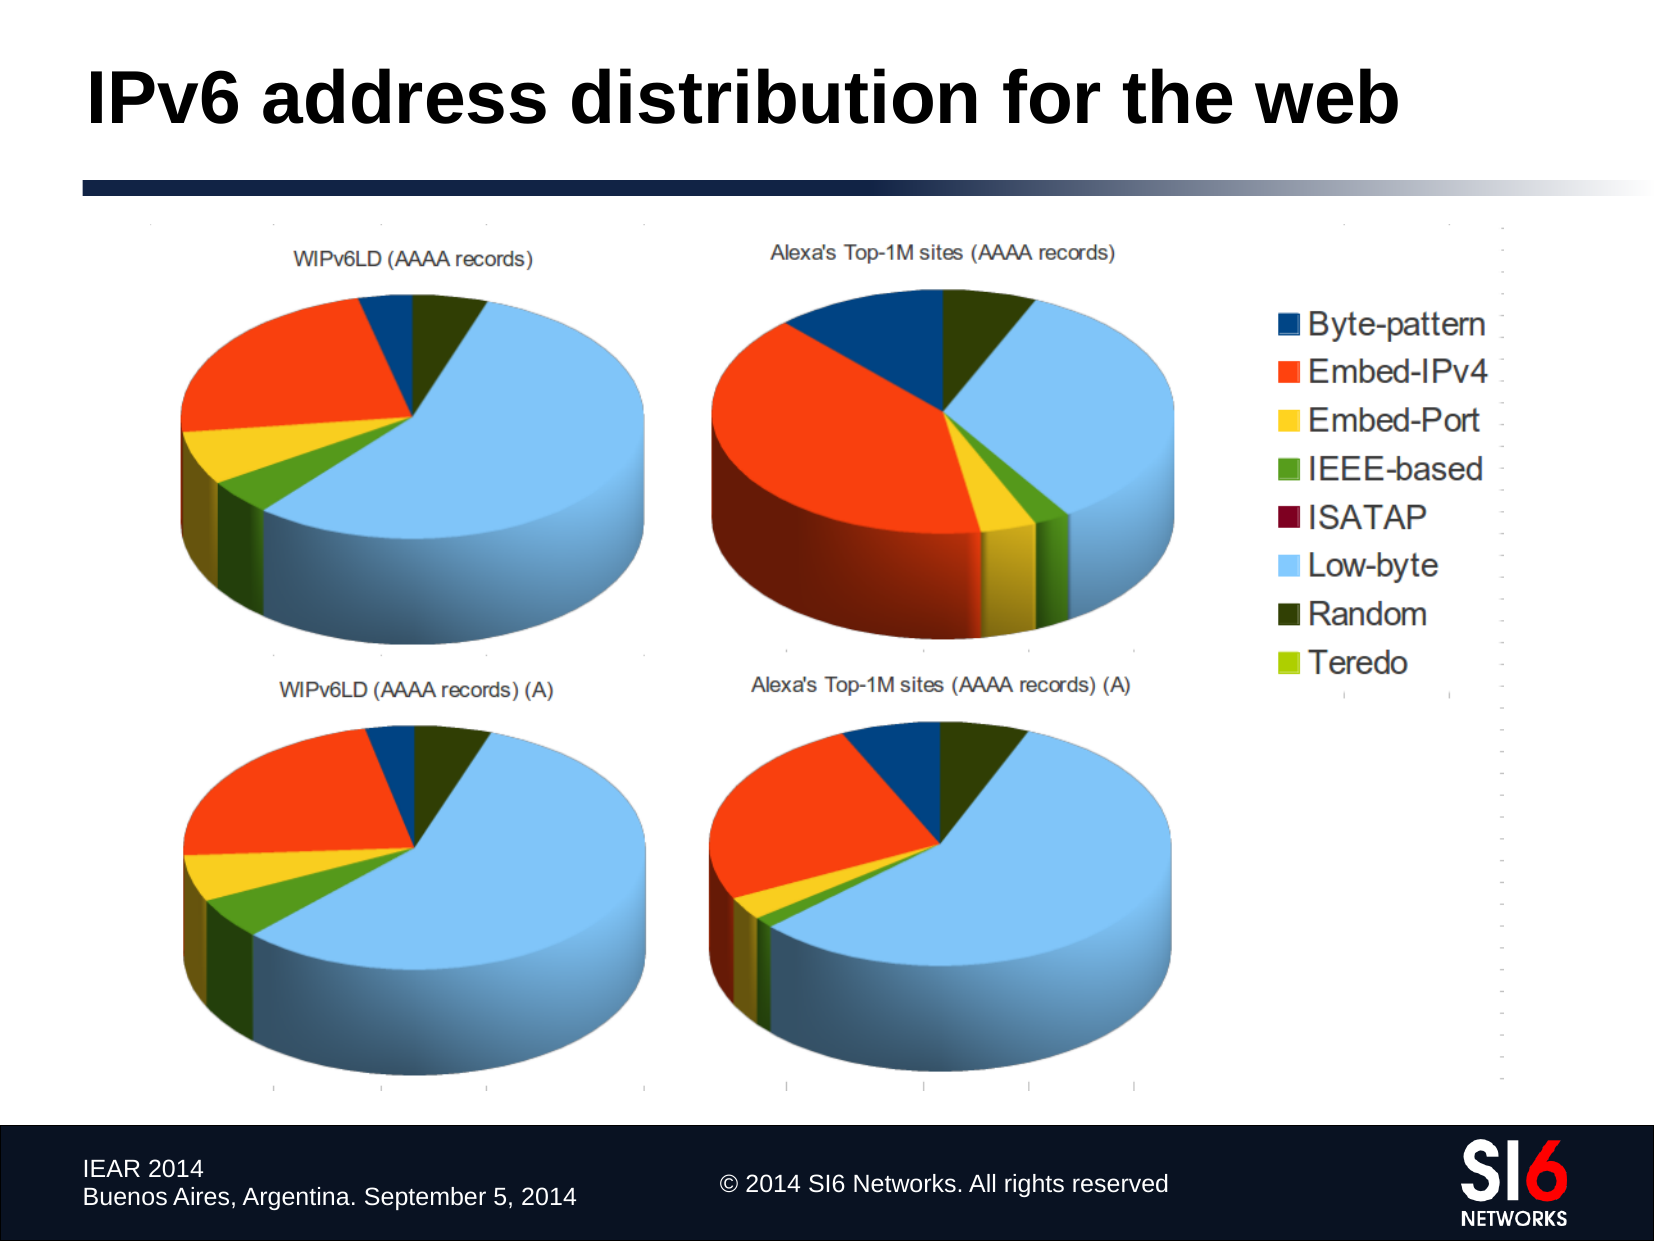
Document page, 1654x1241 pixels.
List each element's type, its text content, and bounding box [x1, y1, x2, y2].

picture [1461, 1139, 1567, 1226]
picture [150, 224, 1504, 1091]
title IPv6 address distribution for the web [86, 30, 1576, 166]
